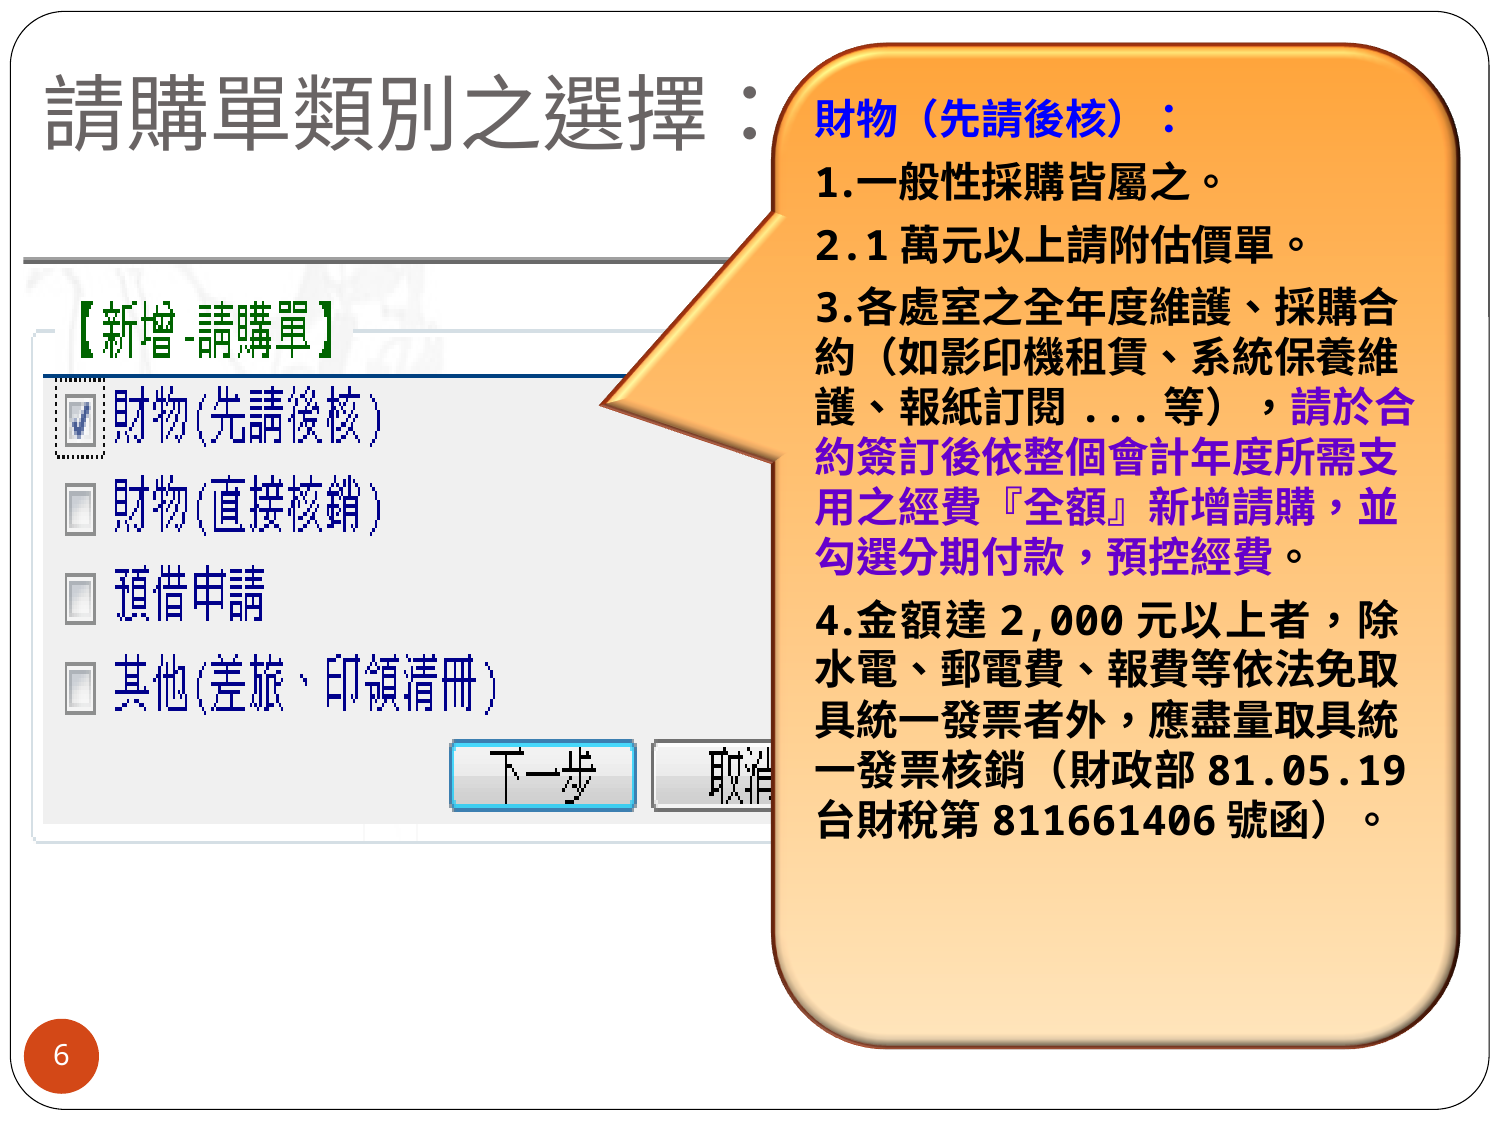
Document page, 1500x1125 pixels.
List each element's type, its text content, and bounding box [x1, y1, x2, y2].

text_box [23, 1018, 99, 1094]
text_box 請購單類別之選擇： [35, 45, 596, 176]
text_box 財物（先請後核）： 一般性採購皆屬之。 1萬元以上請附估價單。 各處室之全年度維護、採購合約（如影印機租賃、系統保養維護、報紙訂閱...等），請於合約簽訂後依整個會計年度所需支用之經費『全額』新增請購，並勾選分期付款，預控經費。 金額達2,000元以上者，除水電、郵電費、報費等依法免取具統一發票者外，應盡量取具統一發票核銷（財政部81.05.19台財稅第811661406號函）。 [806, 78, 1425, 1013]
picture [23, 40, 1462, 1051]
